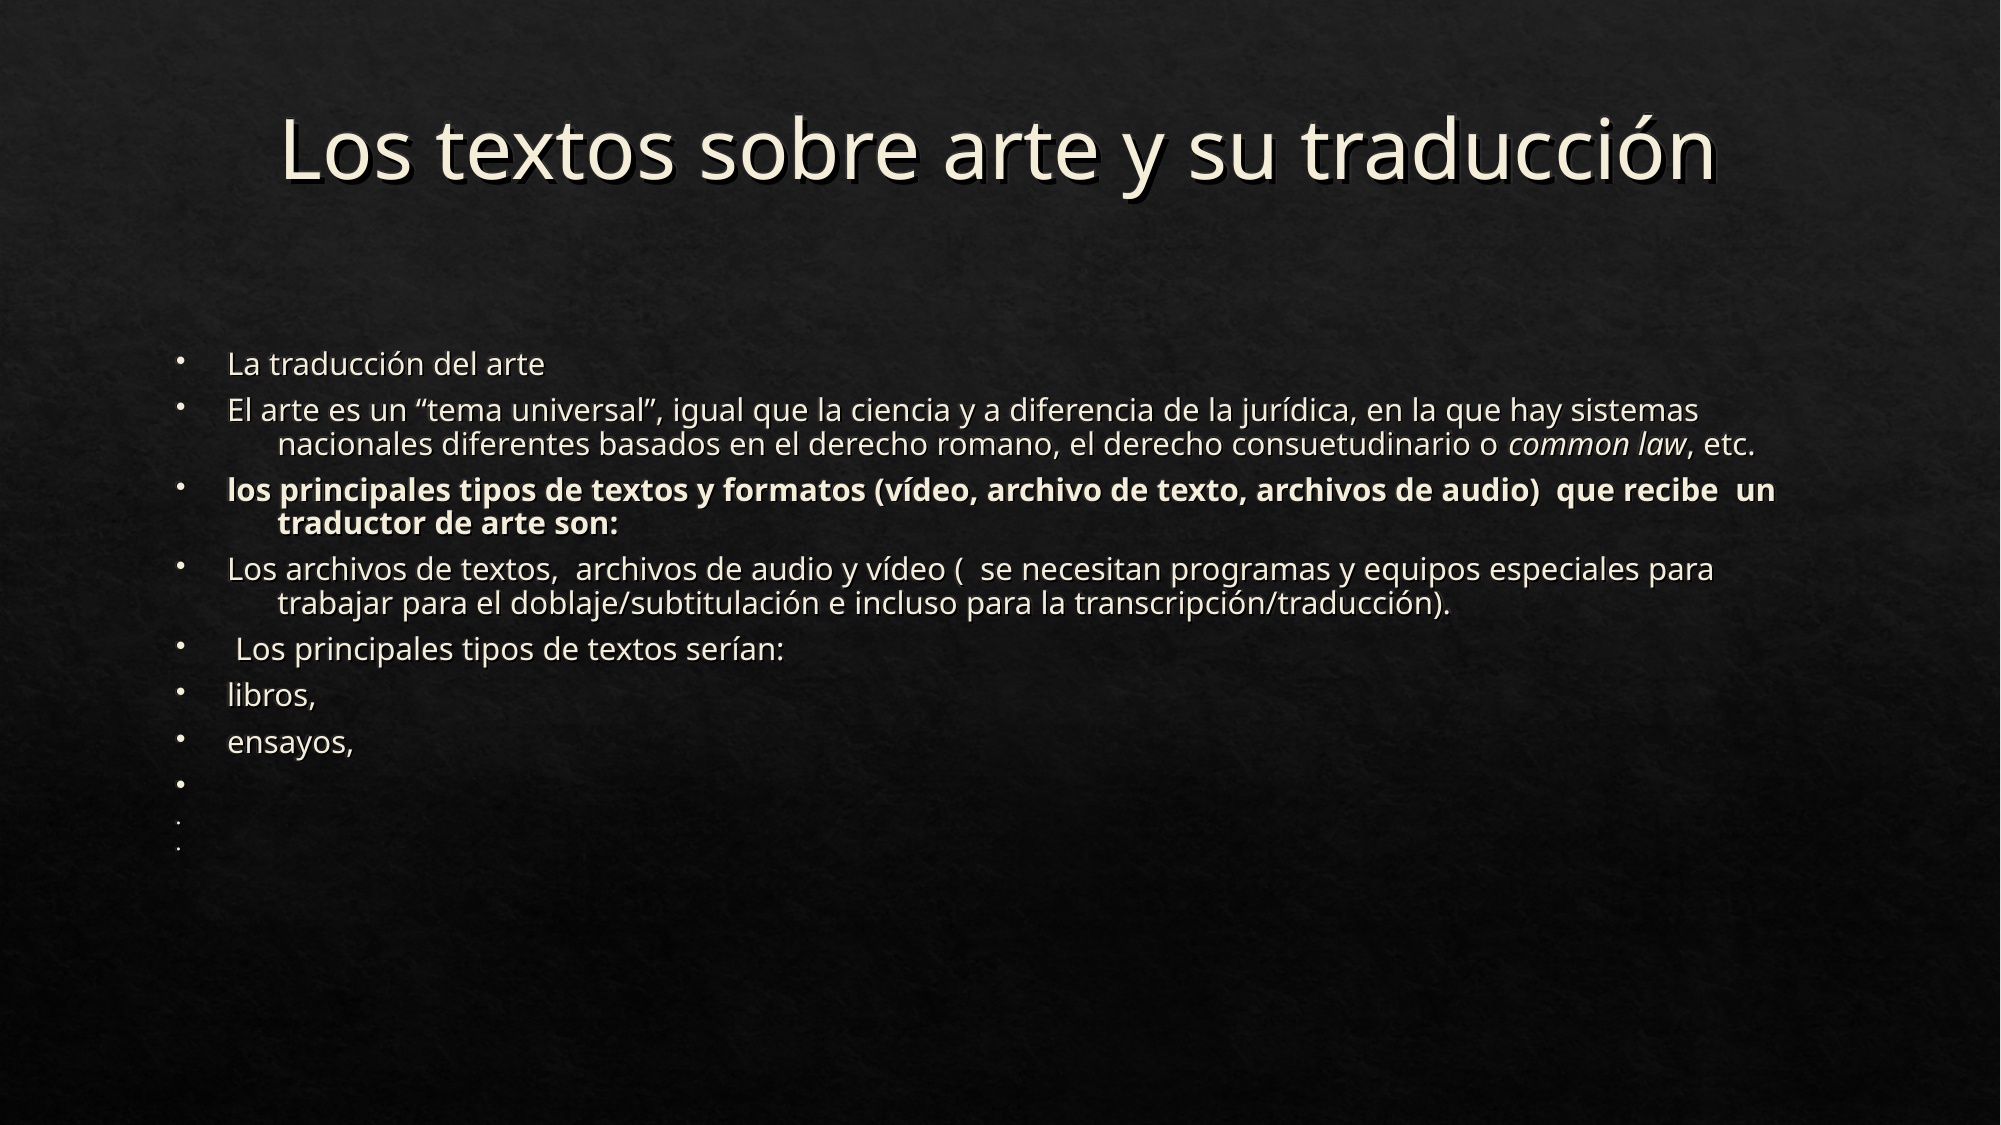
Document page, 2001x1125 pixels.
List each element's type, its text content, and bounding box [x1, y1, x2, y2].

list La traducción del arte El arte es un “tema universal”, igual que la ciencia y a diferencia de la jurídica, en la que hay sistemas nacionales diferentes basados en el derecho romano, el derecho consuetudinario o common law, etc. los principales tipos de textos y formatos (vídeo, archivo de texto, archivos de audio) que recibe un traductor de arte son: Los archivos de textos, archivos de audio y vídeo ( se necesitan programas y equipos especiales para trabajar para el doblaje/subtitulación e incluso para la transcripción/traducción). Los principales tipos de textos serían: libros, ensayos, [149, 340, 1849, 951]
title Los textos sobre arte y su traducción [149, 99, 1849, 307]
